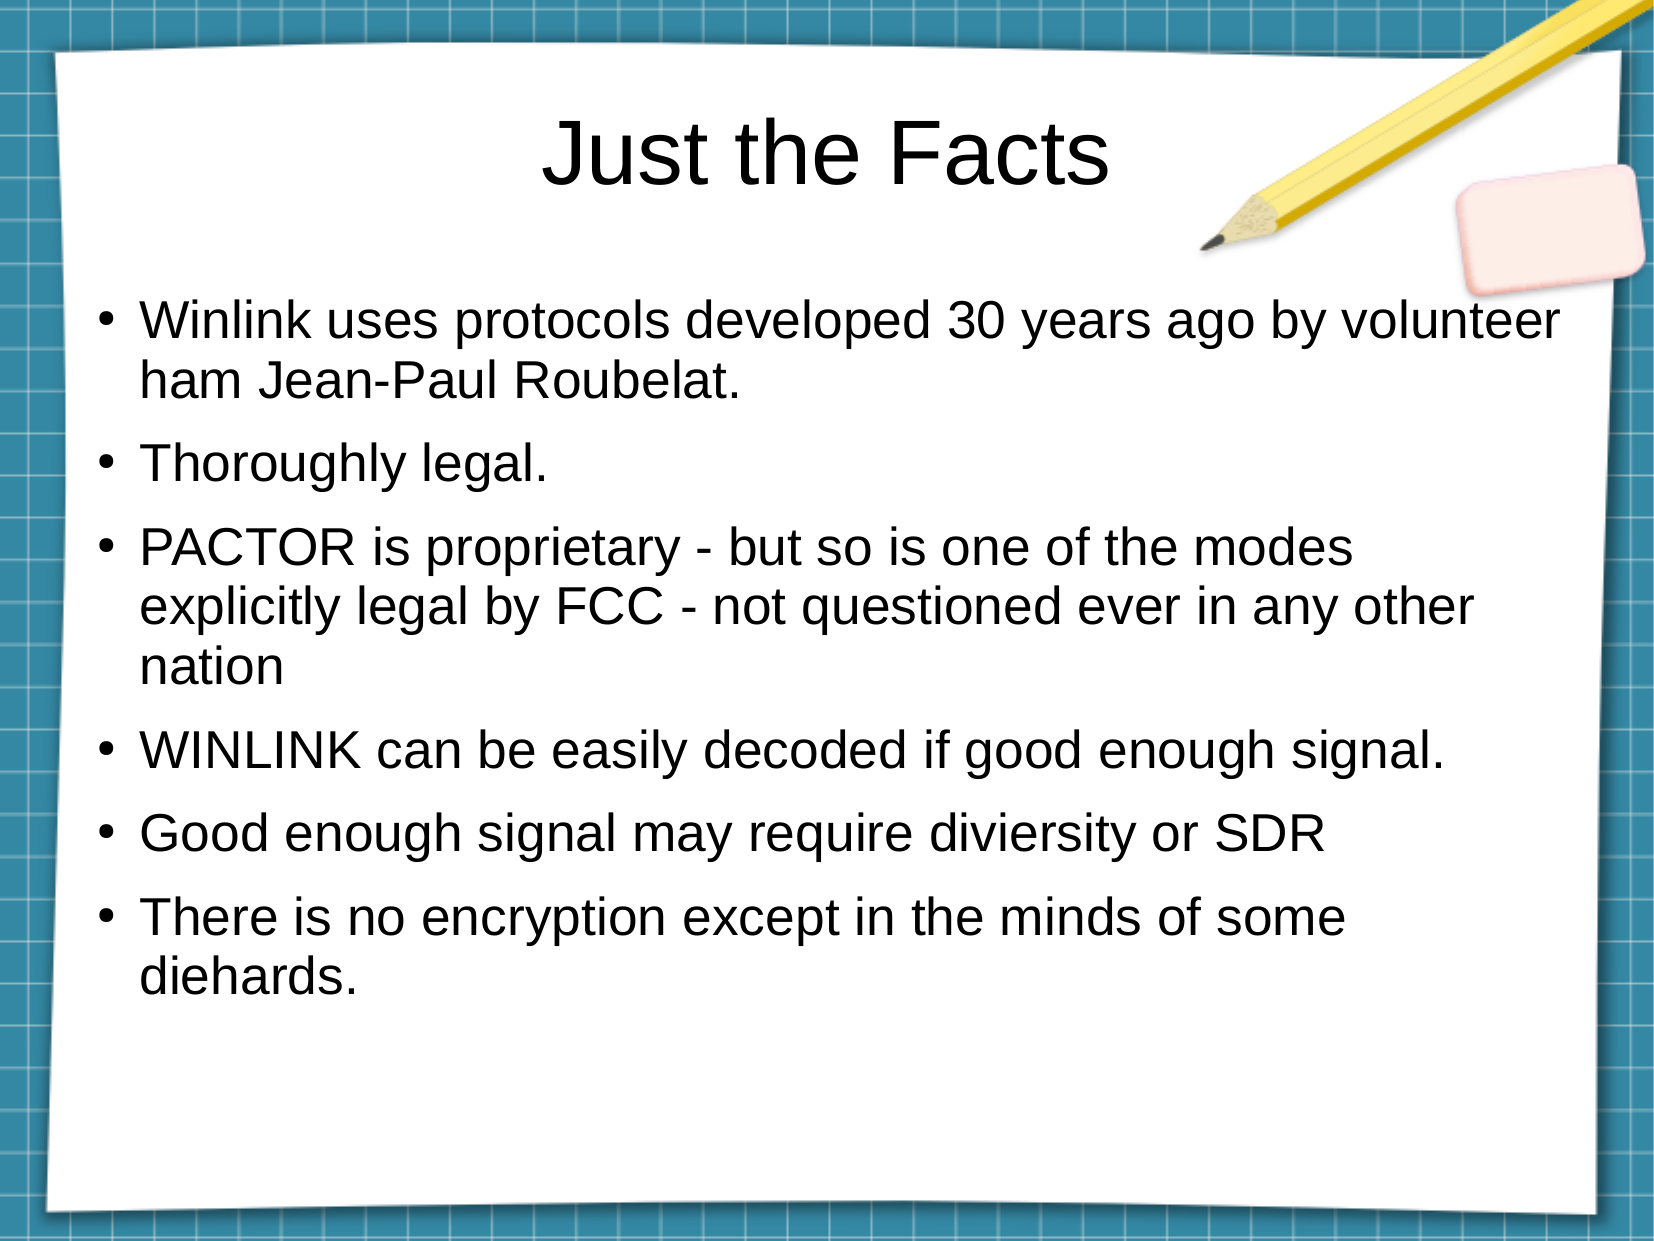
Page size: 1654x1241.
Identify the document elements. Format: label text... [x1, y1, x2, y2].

list Winlink uses protocols developed 30 years ago by volunteer ham Jean-Paul Roubelat. Thoroughly legal. PACTOR is proprietary - but so is one of the modes explicitly legal by FCC - not questioned ever in any other nation WINLINK can be easily decoded if good enough signal. Good enough signal may require diviersity or SDR There is no encryption except in the minds of some diehards. [82, 290, 1571, 1010]
title Just the Facts [82, 49, 1571, 257]
picture [0, 0, 1654, 1241]
